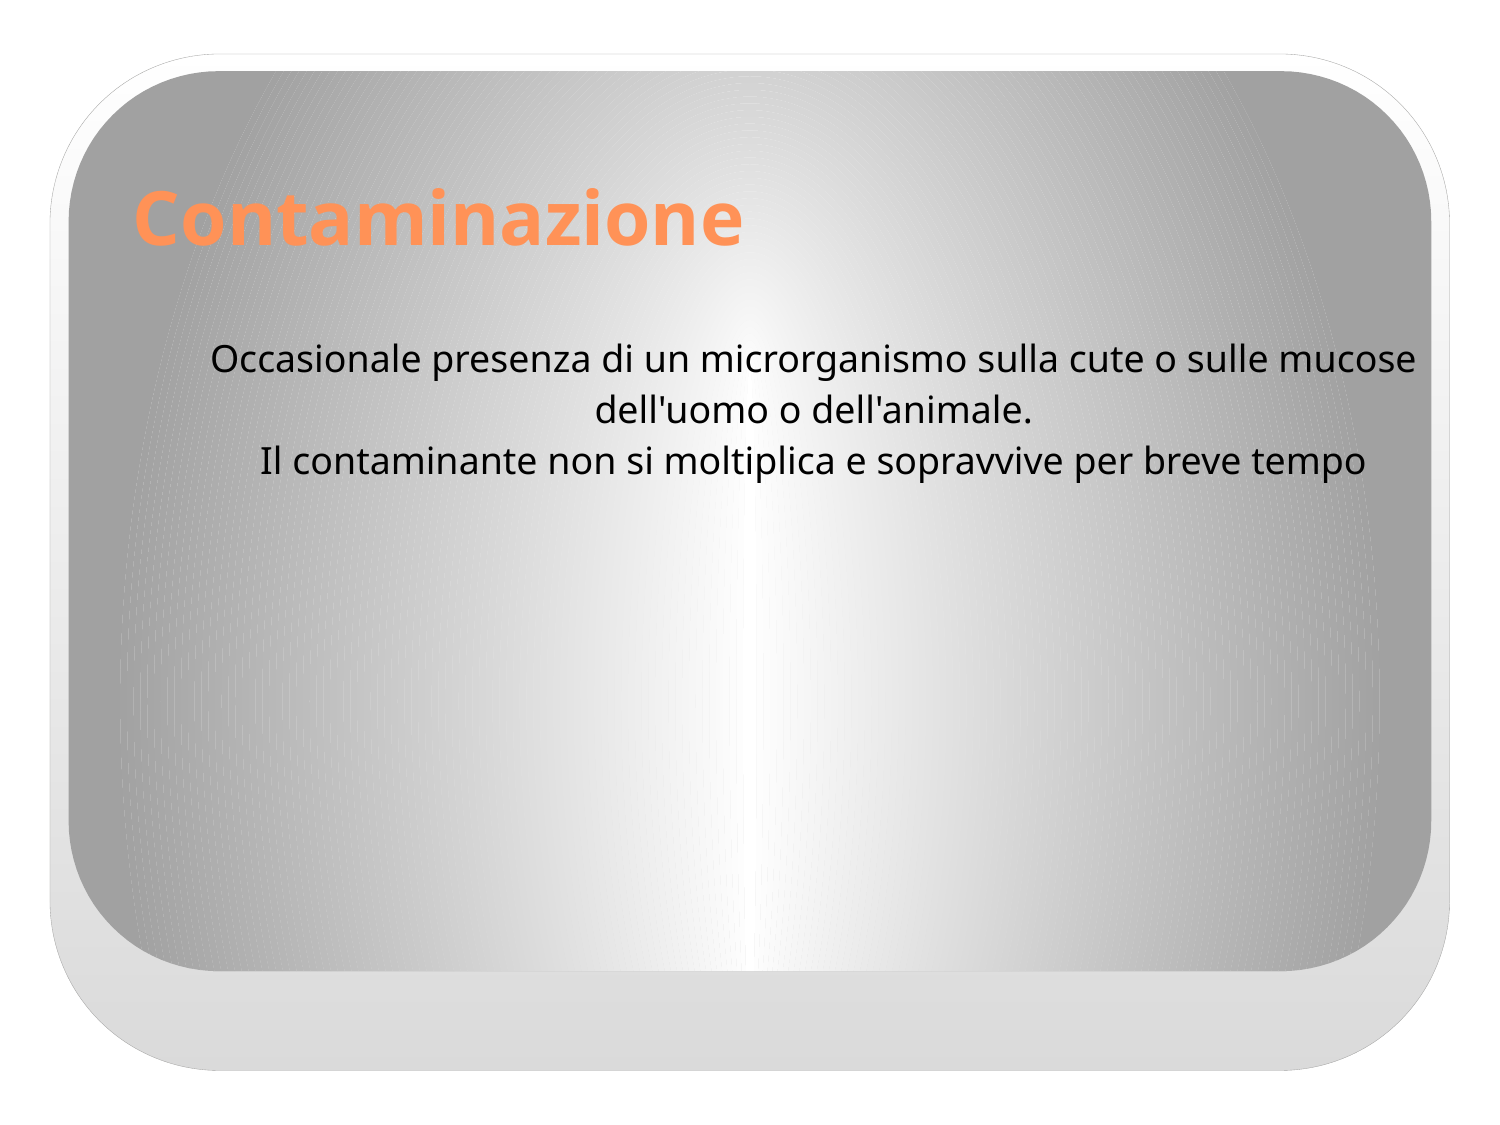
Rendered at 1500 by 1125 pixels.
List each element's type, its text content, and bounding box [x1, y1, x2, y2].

title Contaminazione [118, 59, 1394, 375]
text_box Occasionale presenza di un microrganismo sulla cute o sulle mucose dell'uomo o dell'animale. Il contaminante non si moltiplica e sopravvive per breve tempo [128, 324, 1500, 999]
